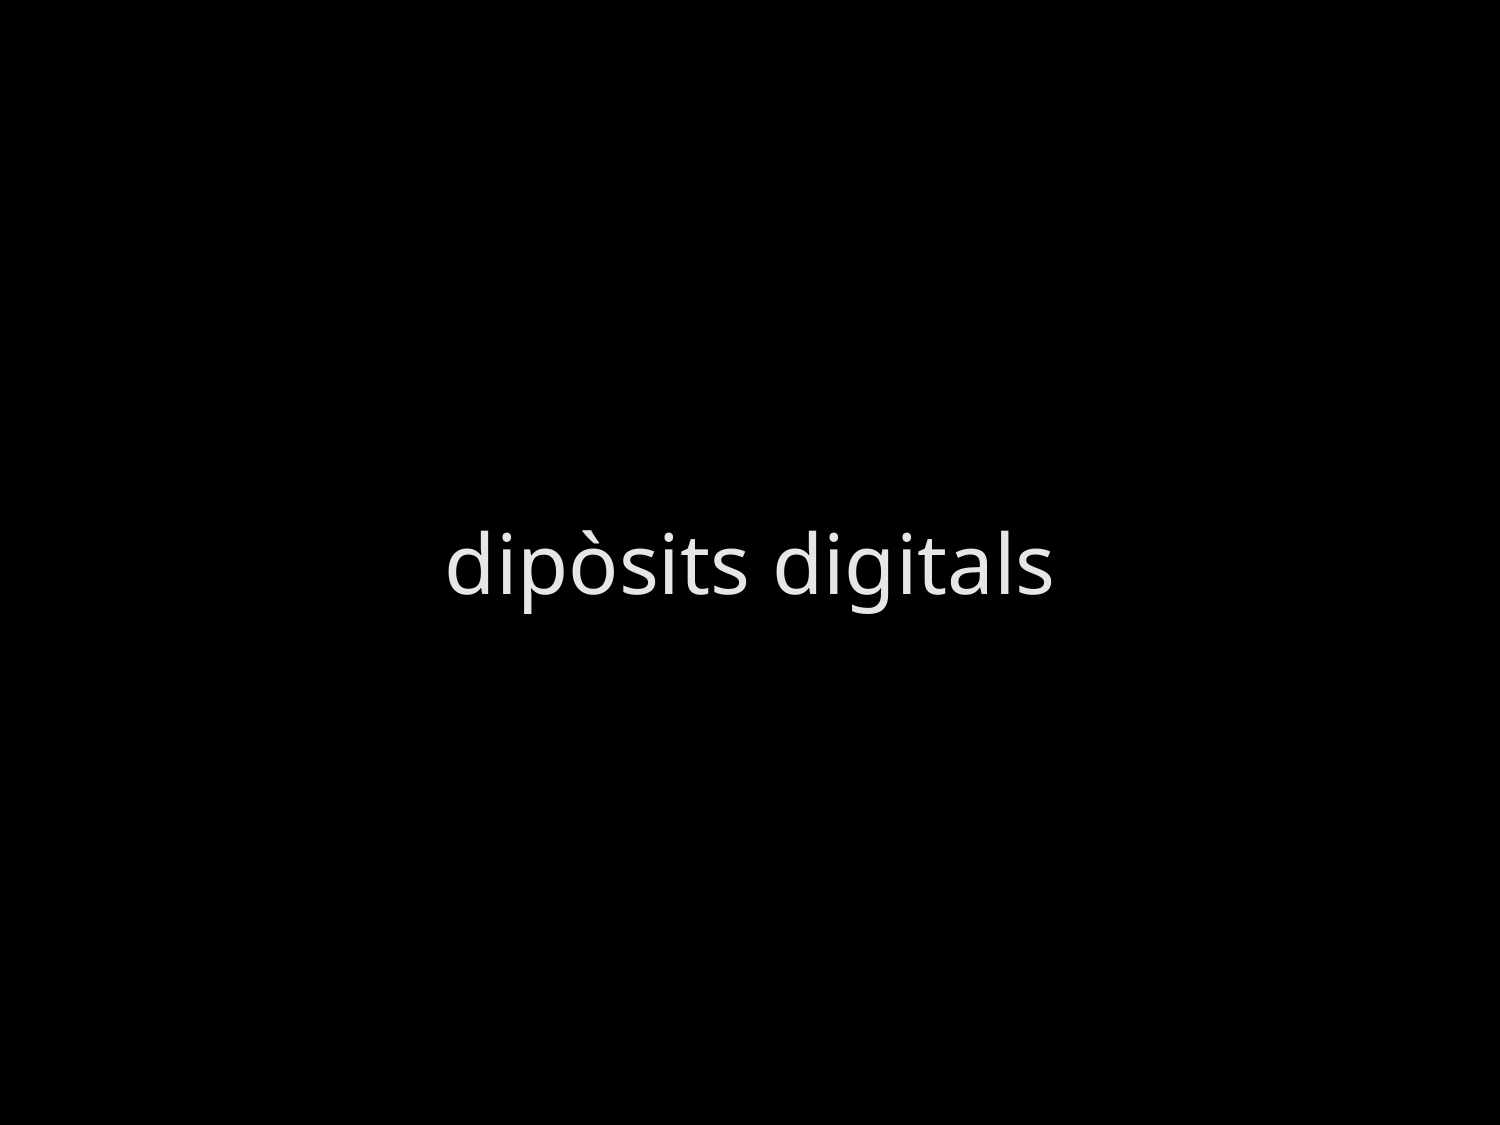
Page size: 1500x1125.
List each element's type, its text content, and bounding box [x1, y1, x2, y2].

title dipòsits digitals [110, 468, 1392, 657]
